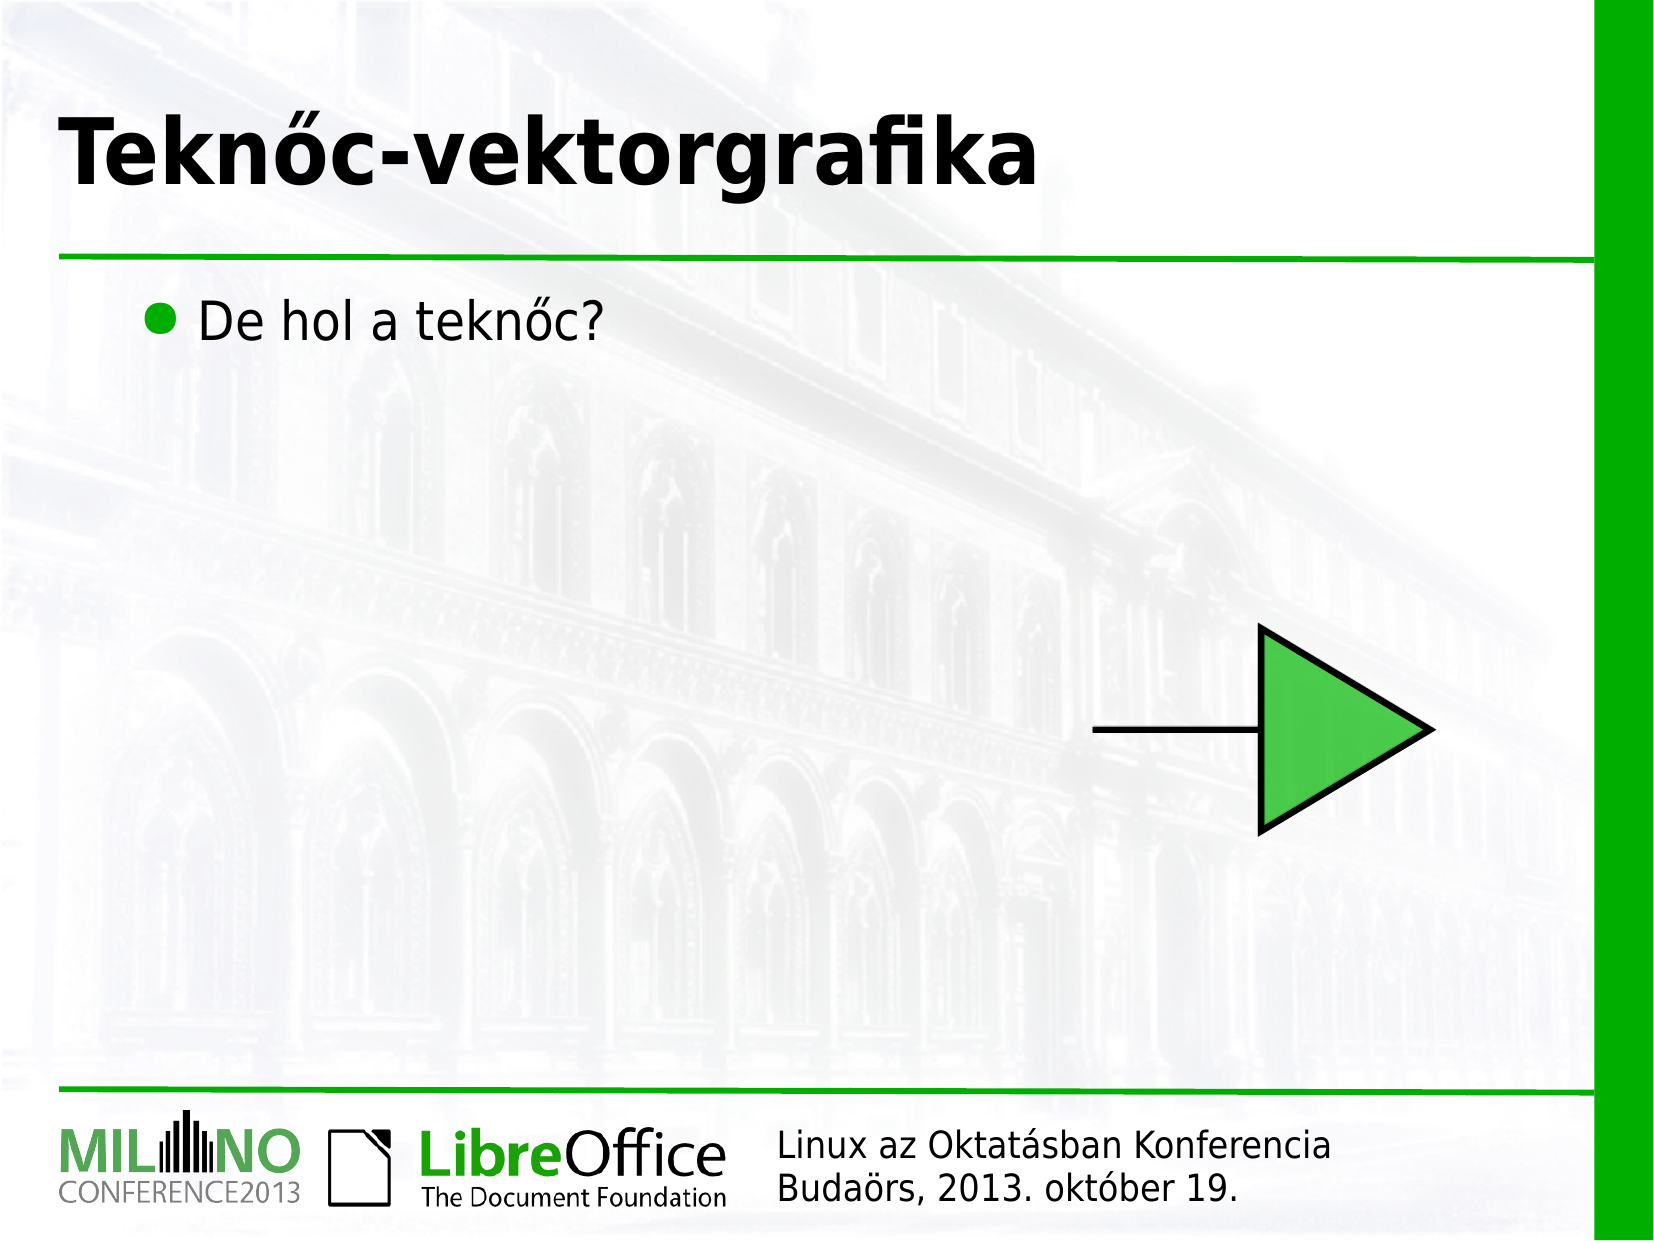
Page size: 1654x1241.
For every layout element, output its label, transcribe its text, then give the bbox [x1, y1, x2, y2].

text_box [1092, 628, 1430, 832]
title Teknőc-vektorgrafika [59, 49, 1548, 257]
list De hol a teknőc? [35, 290, 1524, 1010]
picture [1, 0, 1594, 1241]
